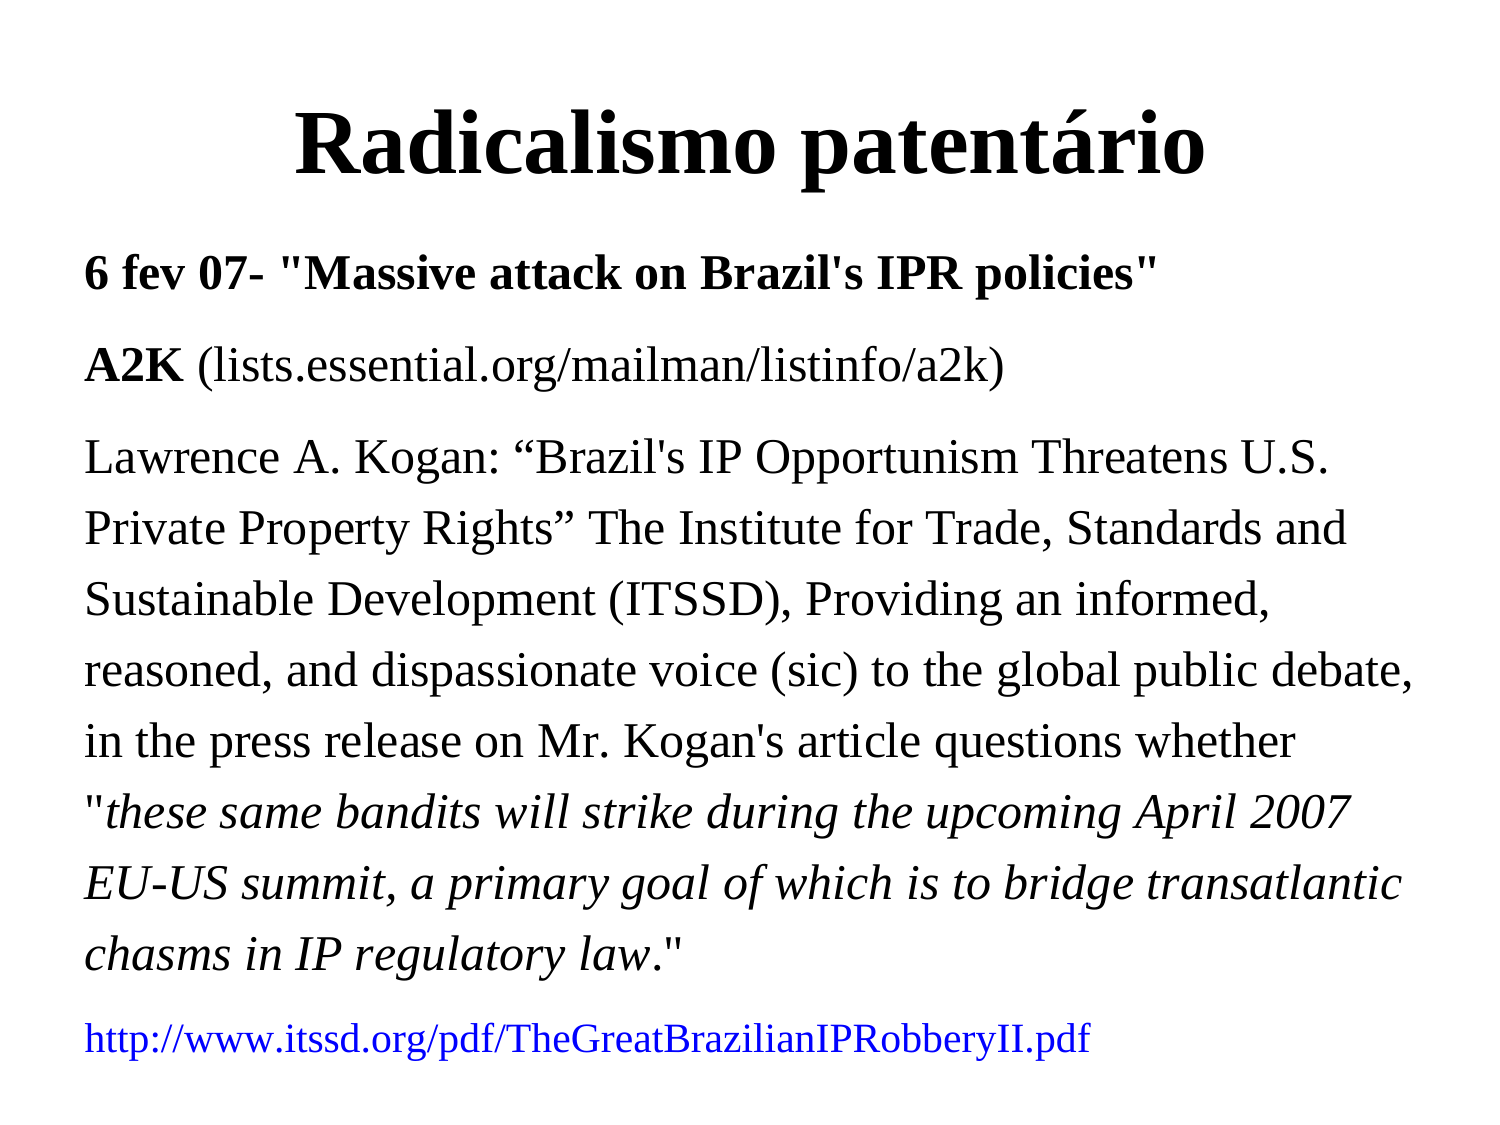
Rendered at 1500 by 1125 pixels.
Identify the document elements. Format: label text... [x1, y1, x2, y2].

title Radicalismo patentário [87, 62, 1416, 223]
text_box 6 fev 07- "Massive attack on Brazil's IPR policies" A2K (lists.essential.org/mailman/listinfo/a2k) Lawrence A. Kogan: “Brazil's IP Opportunism Threatens U.S. Private Property Rights” The Institute for Trade, Standards and Sustainable Development (ITSSD), Providing an informed, reasoned, and dispassionate voice (sic) to the global public debate, in the press release on Mr. Kogan's article questions whether "these same bandits will strike during the upcoming April 2007 EU-US summit, a primary goal of which is to bridge transatlantic chasms in IP regulatory law." http://www.itssd.org/pdf/TheGreatBrazilianIPRobberyII.pdf [84, 229, 1421, 1044]
